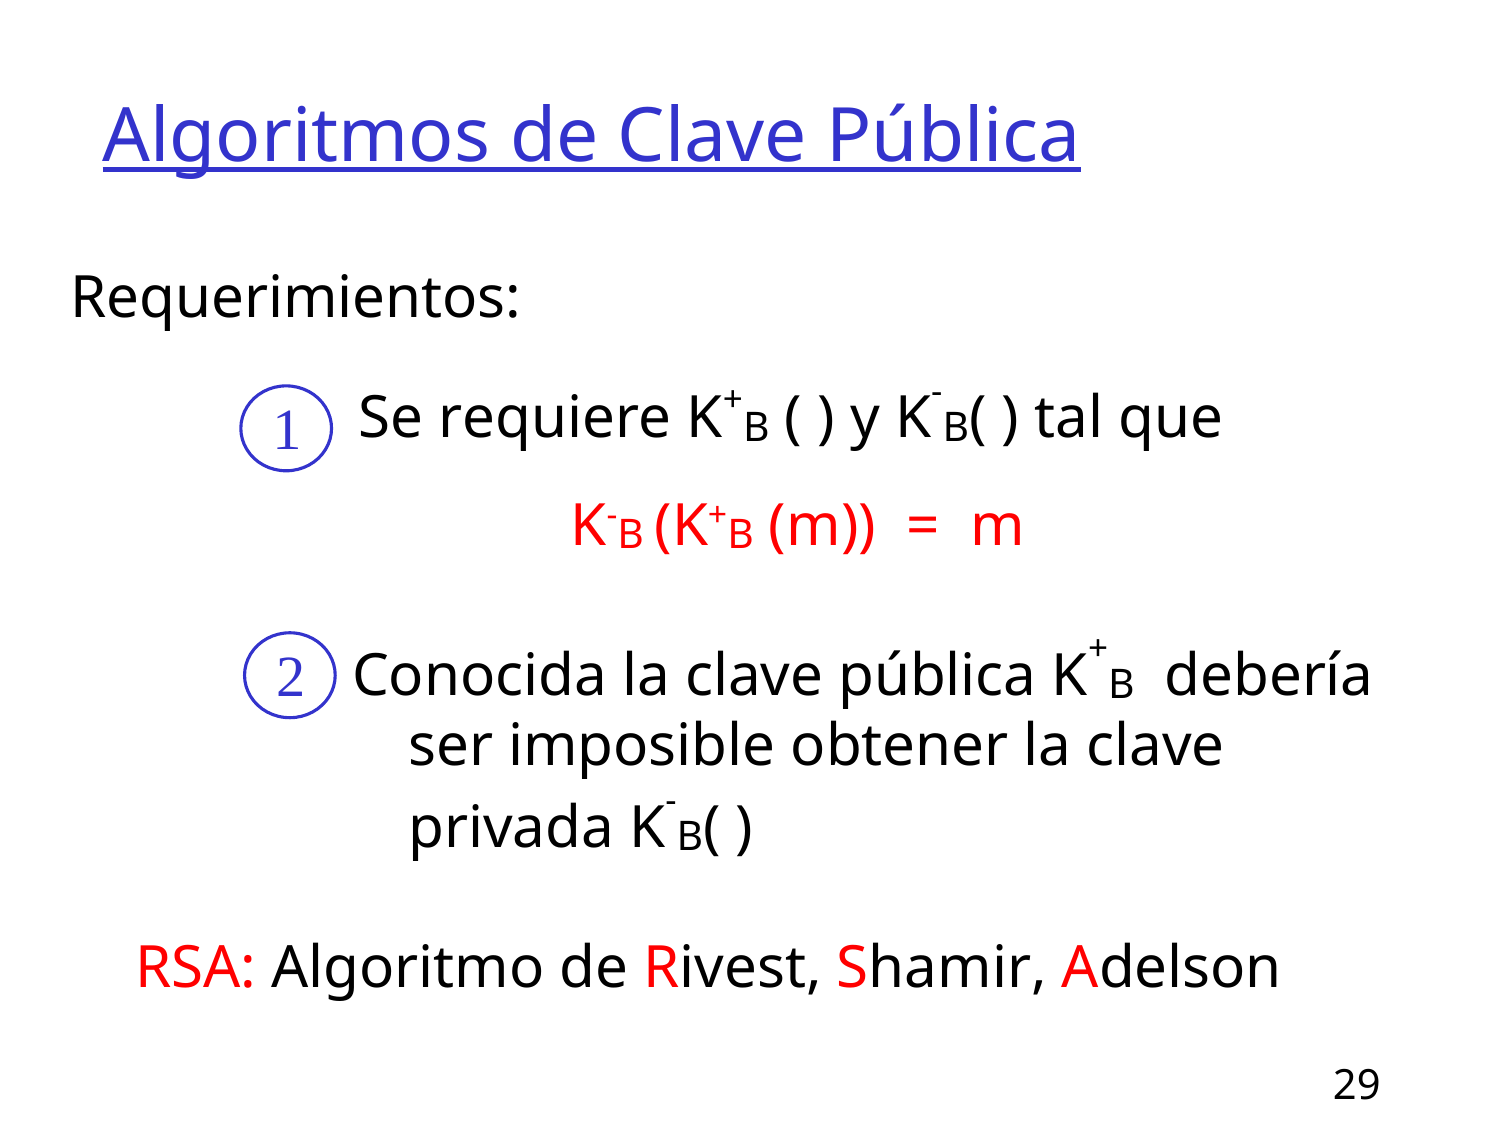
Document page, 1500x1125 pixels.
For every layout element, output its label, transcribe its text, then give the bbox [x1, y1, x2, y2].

text_box 1 [257, 383, 317, 469]
text_box [317, 397, 332, 460]
list Conocida la clave pública K+B debería ser imposible obtener la clave privada K-B( ) [337, 618, 1412, 913]
text_box Requerimientos: [55, 251, 536, 338]
text_box 2 [261, 630, 321, 716]
title Algoritmos de Clave Pública [87, 37, 1363, 225]
list Se requiere K+B ( ) y K-B( ) tal que [343, 360, 1323, 488]
text_box [321, 644, 336, 707]
text_box [240, 395, 257, 461]
text_box K-B (K+B (m)) = m [555, 479, 1055, 565]
text_box [244, 642, 261, 708]
text_box RSA: Algoritmo de Rivest, Shamir, Adelson [120, 921, 1297, 1007]
